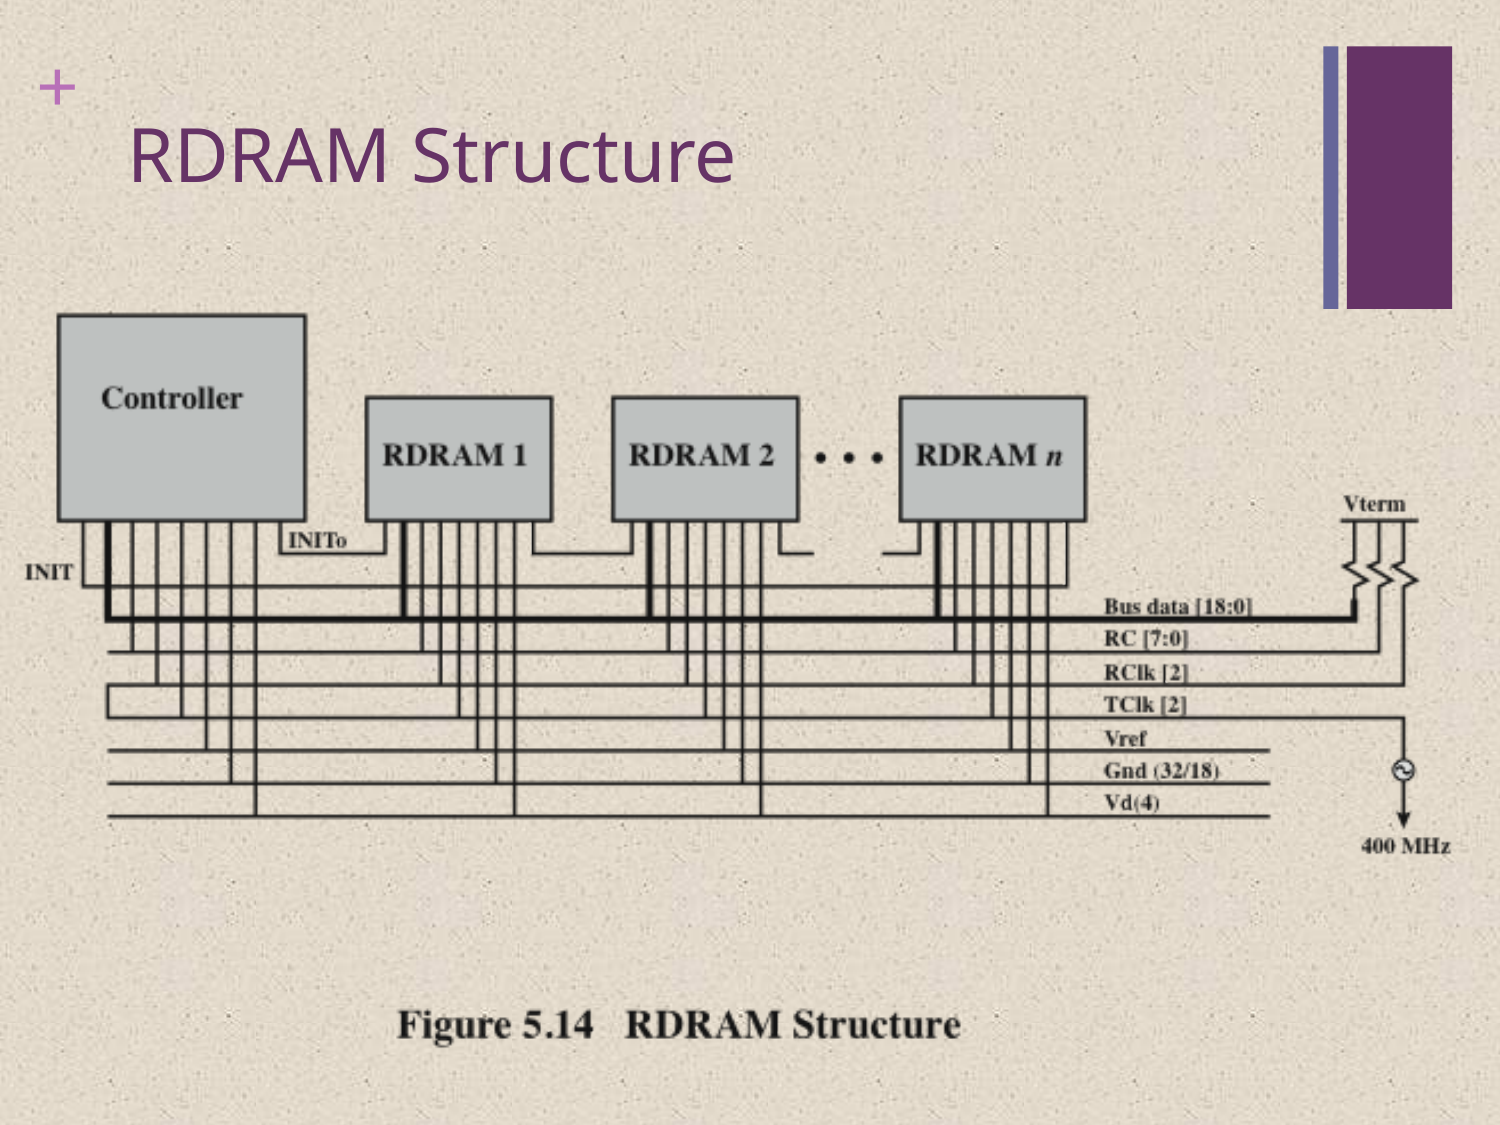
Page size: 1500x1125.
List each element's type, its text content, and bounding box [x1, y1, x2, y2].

picture [0, 0, 1500, 1125]
title RDRAM Structure [112, 99, 1353, 262]
